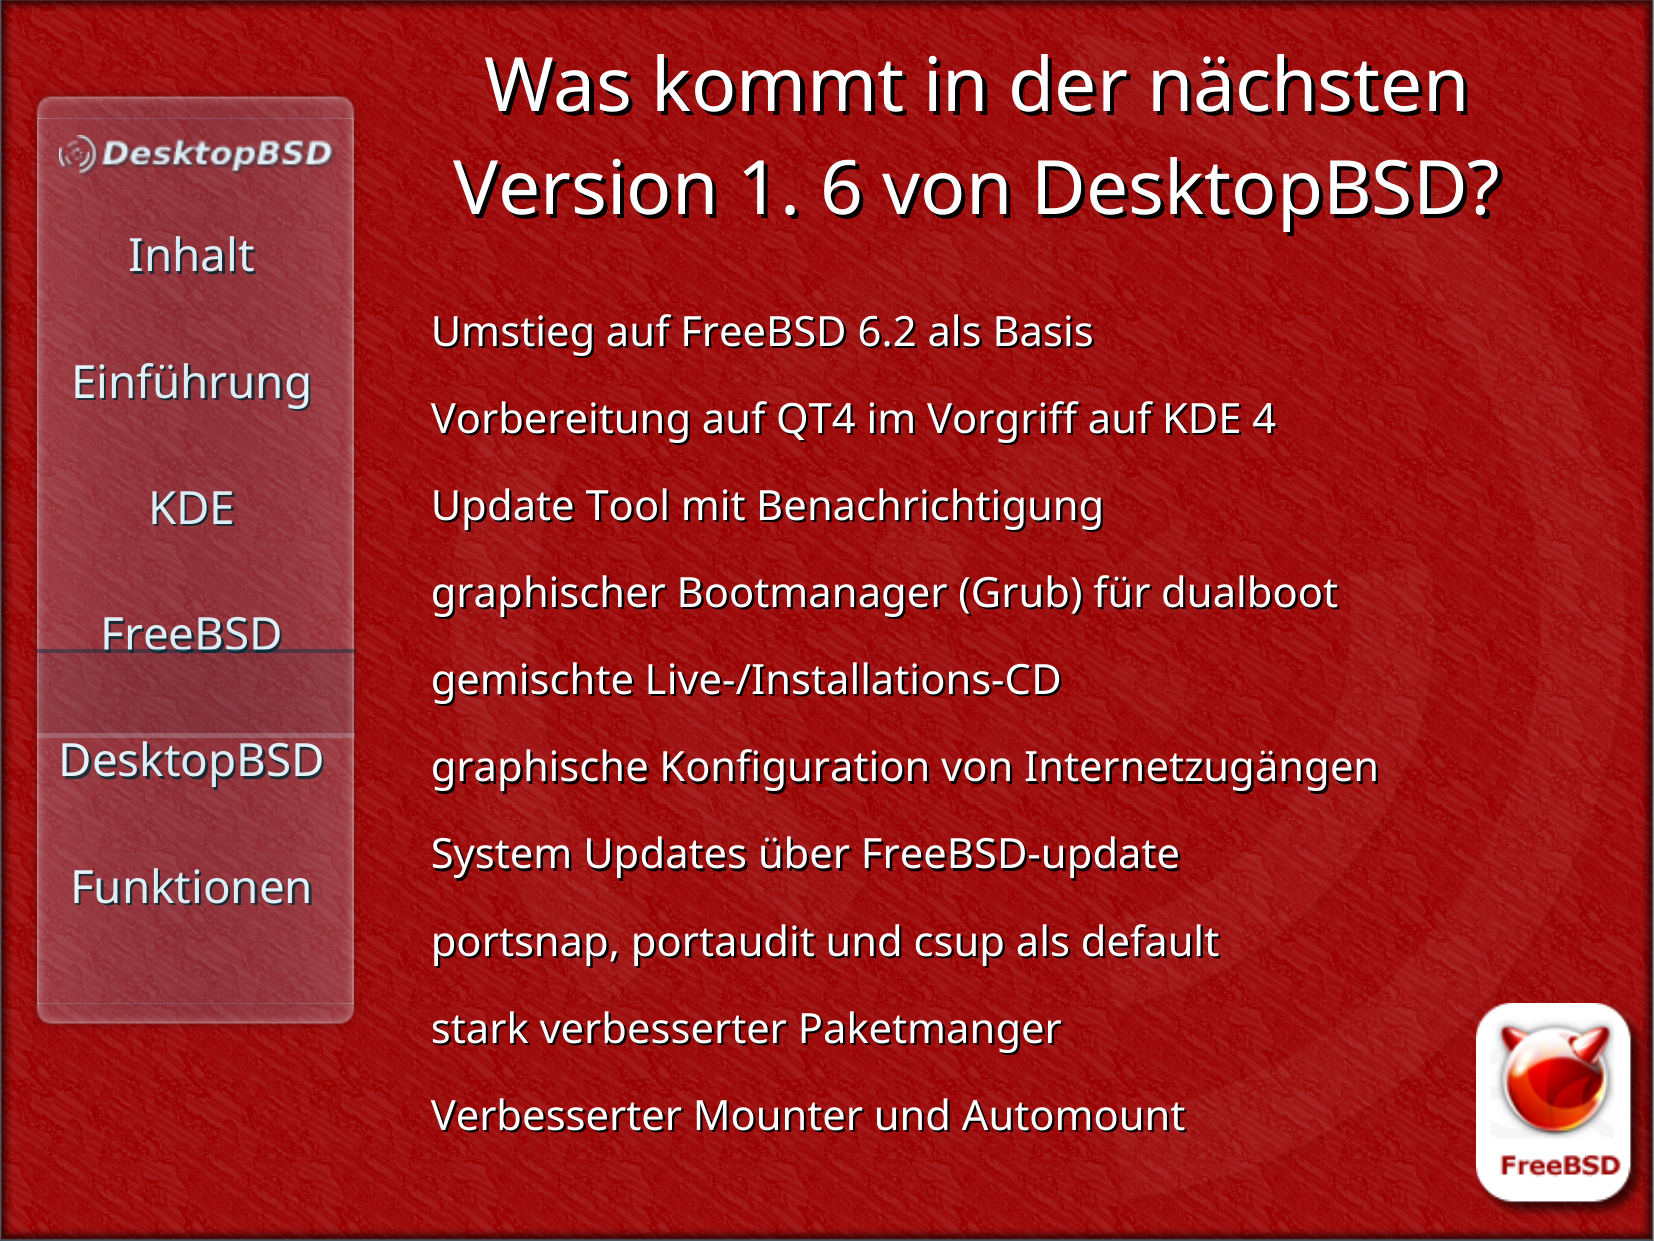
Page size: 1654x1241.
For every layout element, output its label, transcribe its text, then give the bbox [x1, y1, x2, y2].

title Was kommt in der nächsten Version 1. 6 von DesktopBSD? [383, 41, 1571, 225]
list Umstieg auf FreeBSD 6.2 als Basis Vorbereitung auf QT4 im Vorgriff auf KDE 4 Update Tool mit Benachrichtigung graphischer Bootmanager (Grub) für dualboot gemischte Live-/Installations-CD graphische Konfiguration von Internetzugängen System Updates über FreeBSD-update portsnap, portaudit und csup als default stark verbesserter Paketmanger Verbesserter Mounter und Automount [413, 300, 1595, 1077]
picture [0, 0, 1654, 1241]
